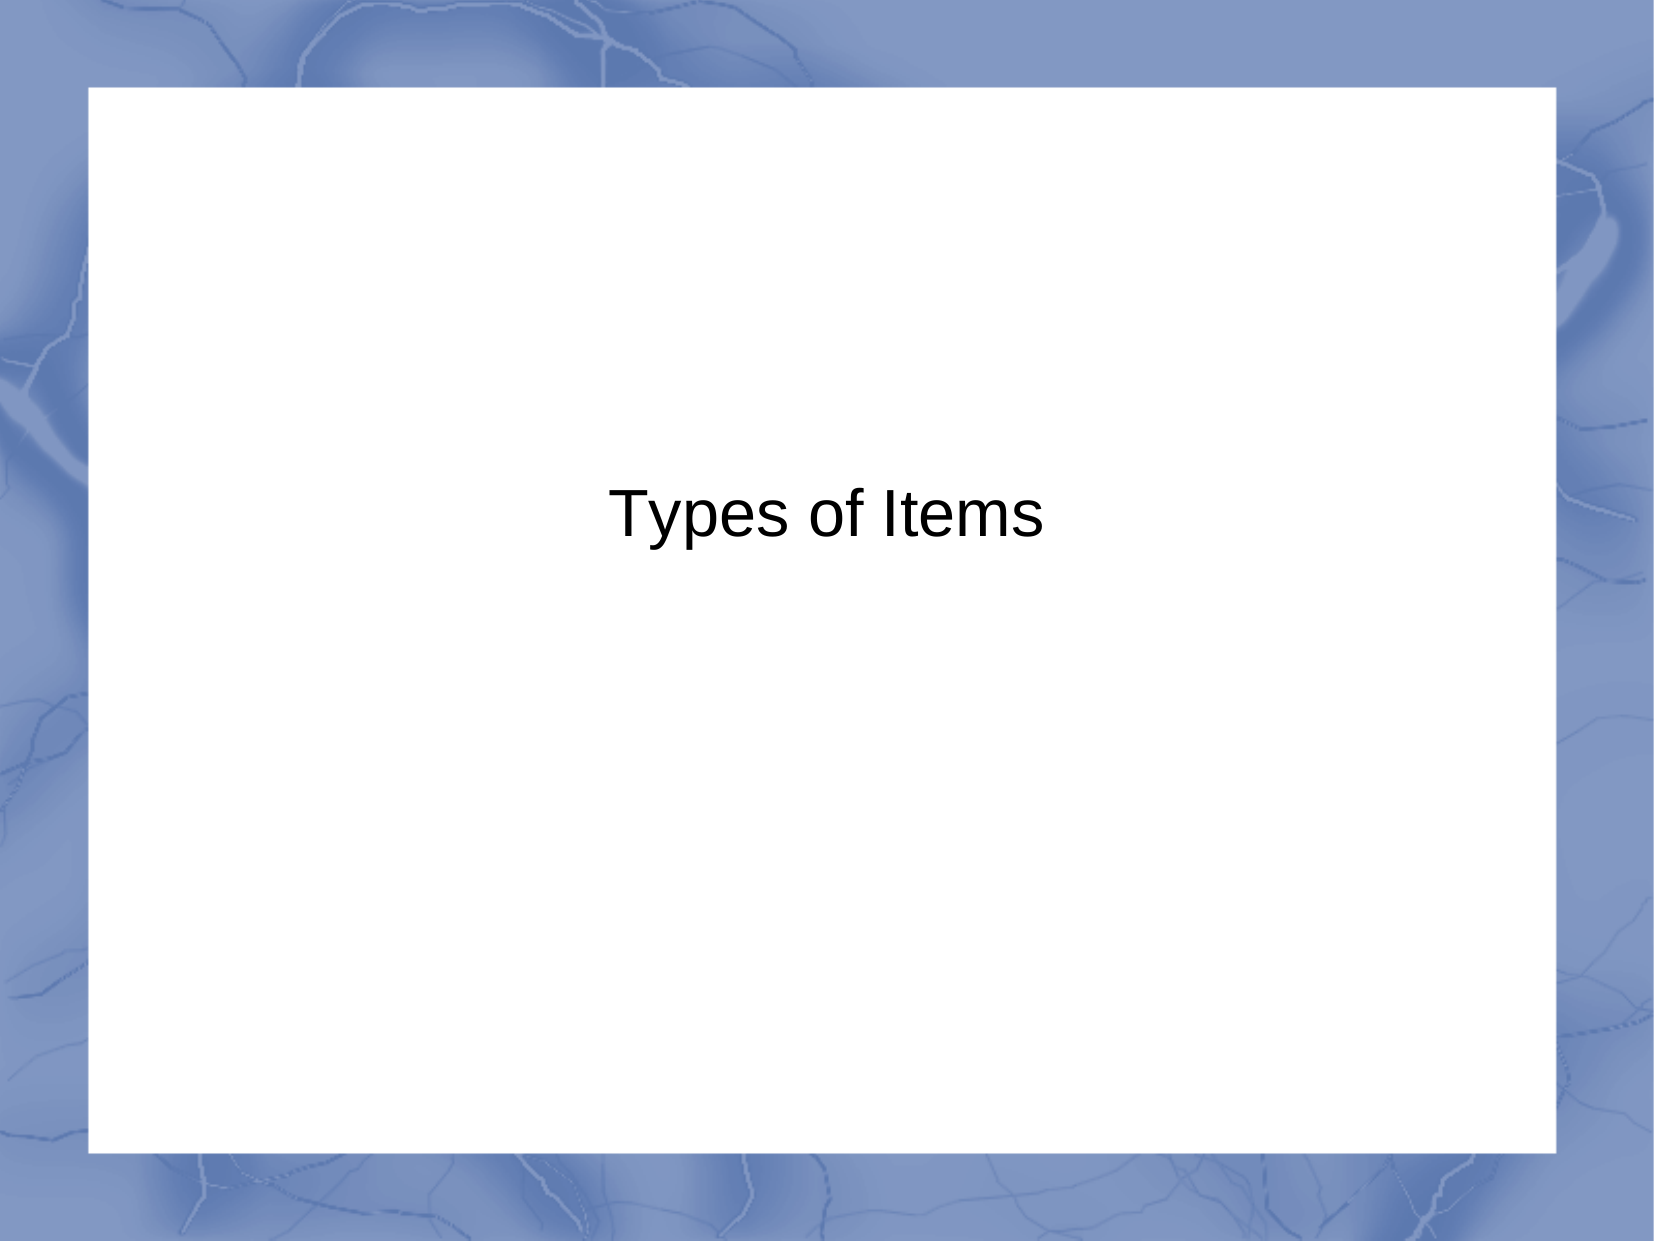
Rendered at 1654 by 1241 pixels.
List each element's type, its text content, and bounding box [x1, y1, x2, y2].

subtitle Types of Items [118, 90, 1536, 1010]
picture [0, 0, 1654, 1241]
